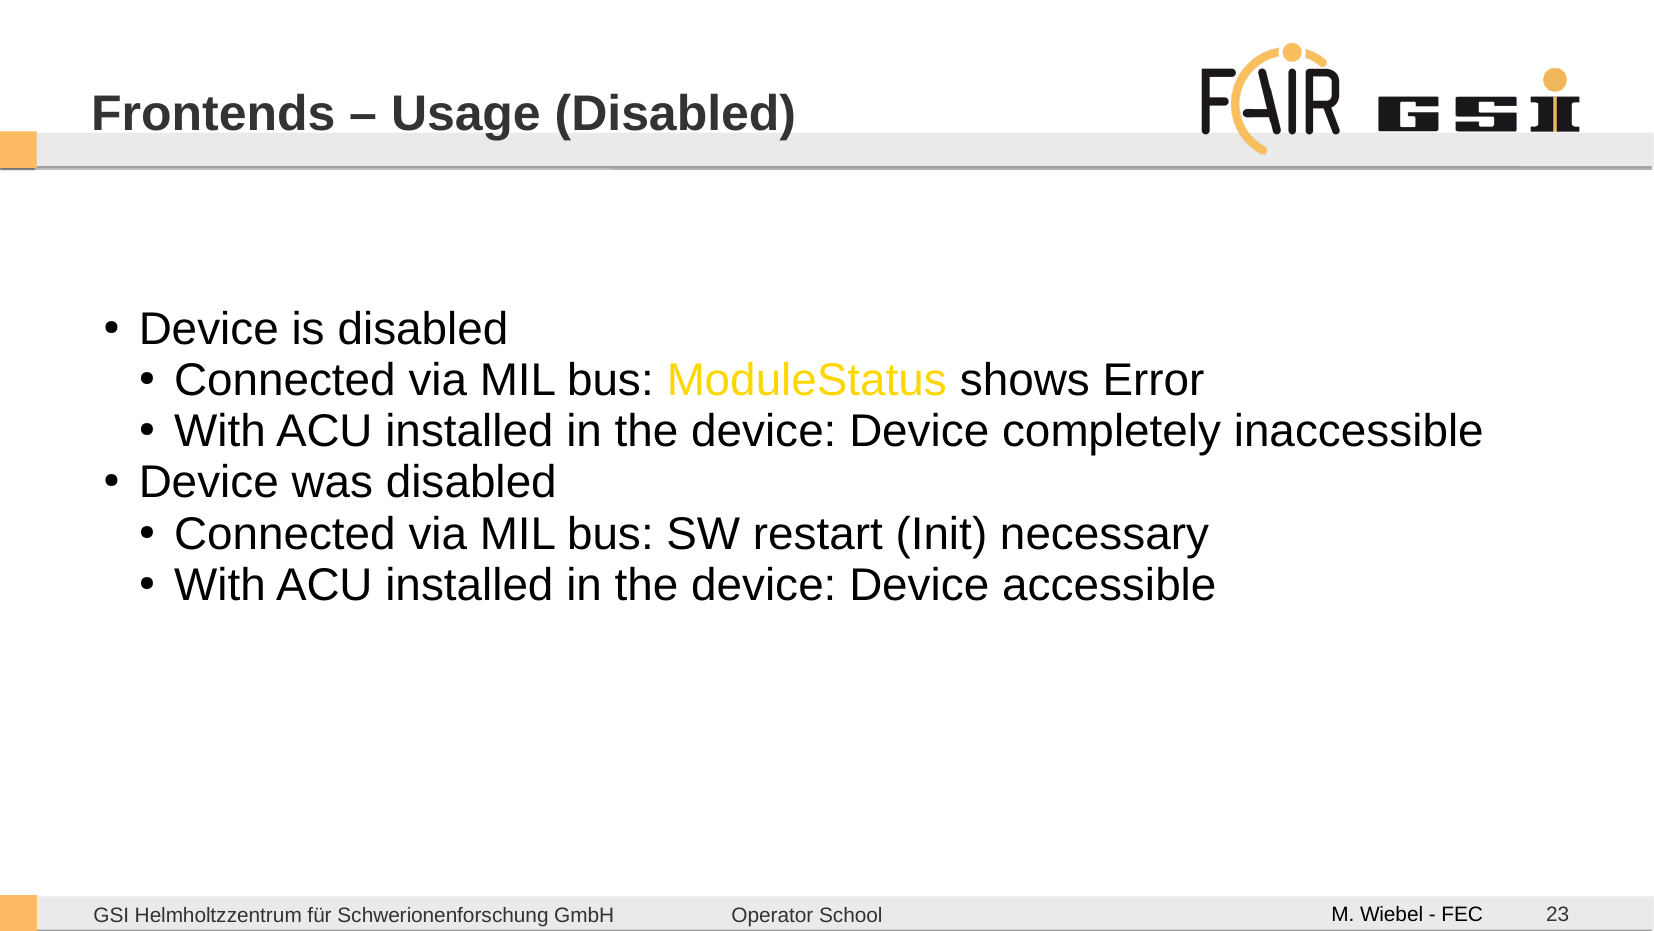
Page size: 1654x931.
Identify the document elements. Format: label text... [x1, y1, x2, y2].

picture [1200, 40, 1341, 157]
title Frontends – Usage (Disabled) [76, 41, 1288, 149]
picture [1376, 65, 1581, 132]
text_box Device is disabled Connected via MIL bus: ModuleStatus shows Error With ACU installed in the device: Device completely inaccessible Device was disabled Connected via MIL bus: SW restart (Init) necessary With ACU installed in the device: Device accessible [88, 295, 1565, 709]
